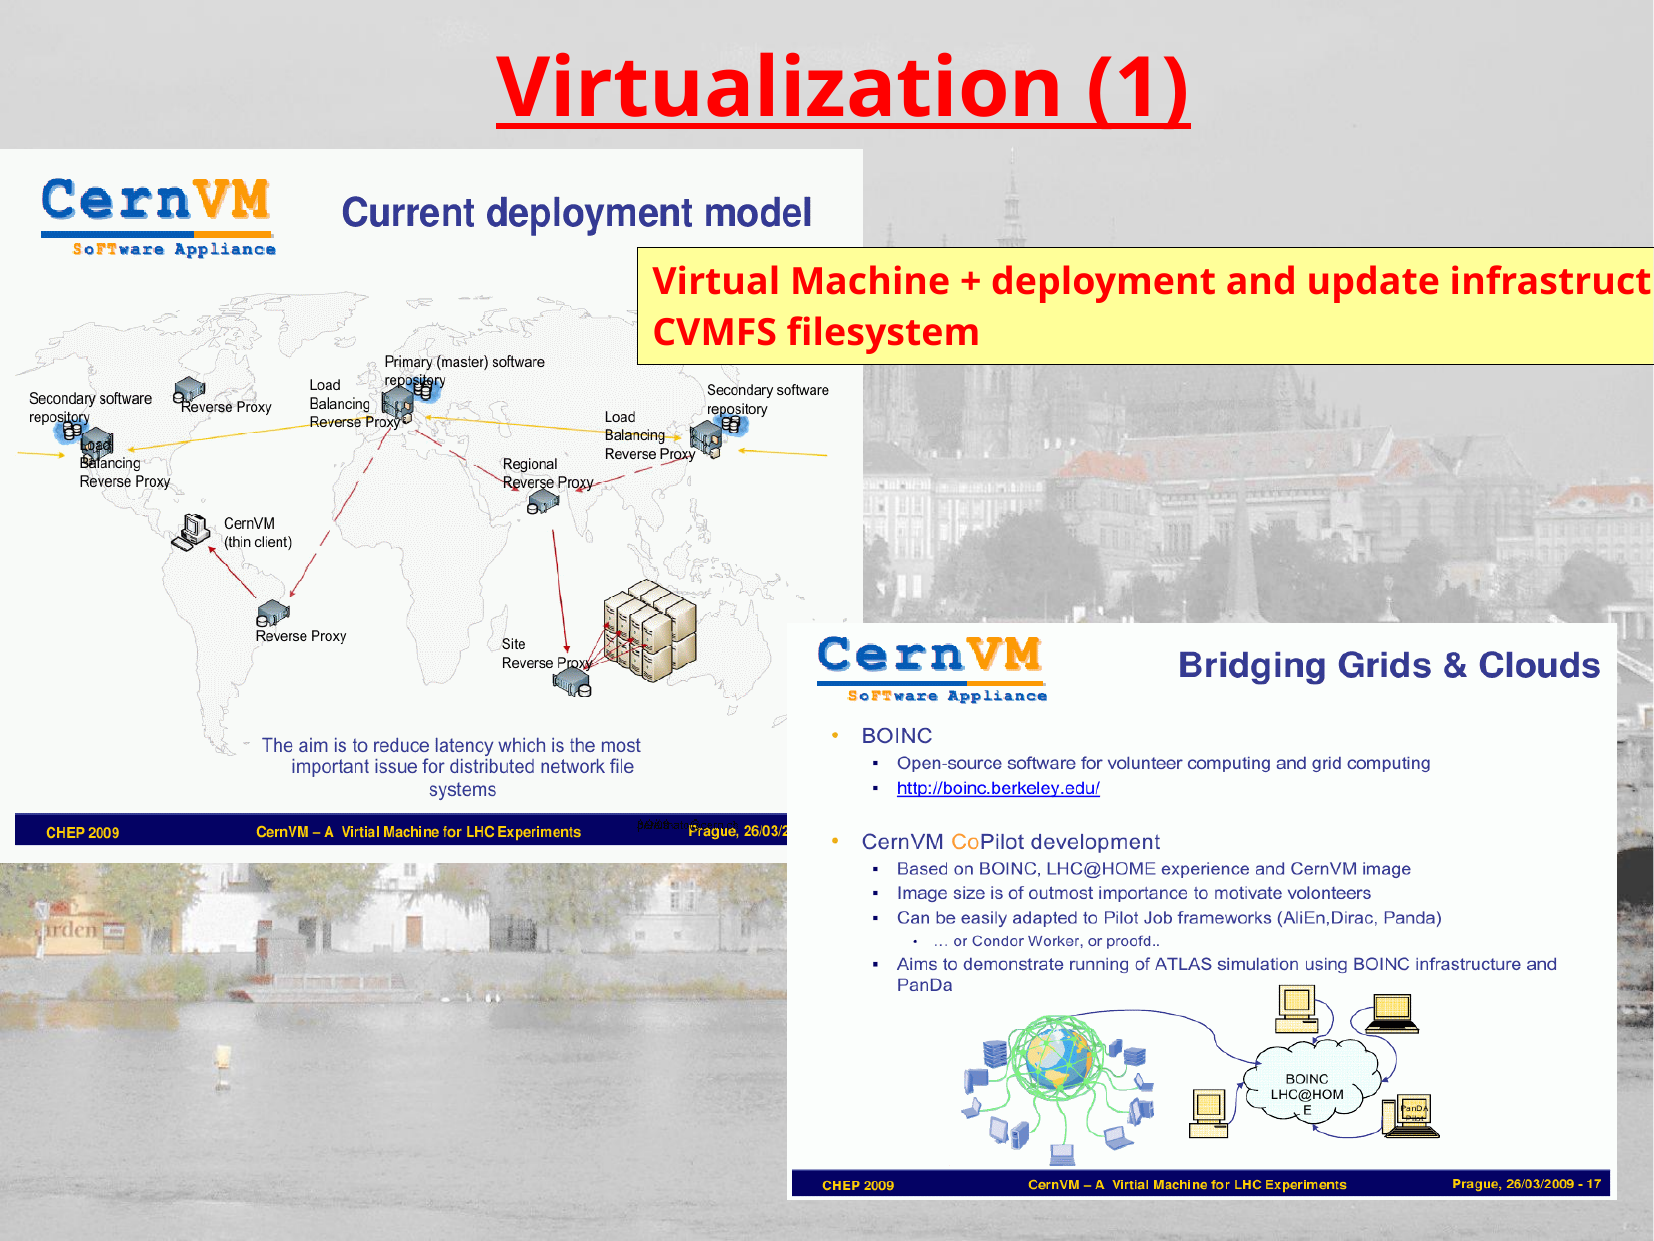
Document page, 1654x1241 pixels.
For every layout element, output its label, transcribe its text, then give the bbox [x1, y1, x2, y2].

picture [0, 0, 1654, 1241]
text_box Virtual Machine + deployment and update infrastructure CVMFS filesystem [637, 247, 1627, 338]
title Virtualization (1) [149, 0, 1538, 168]
